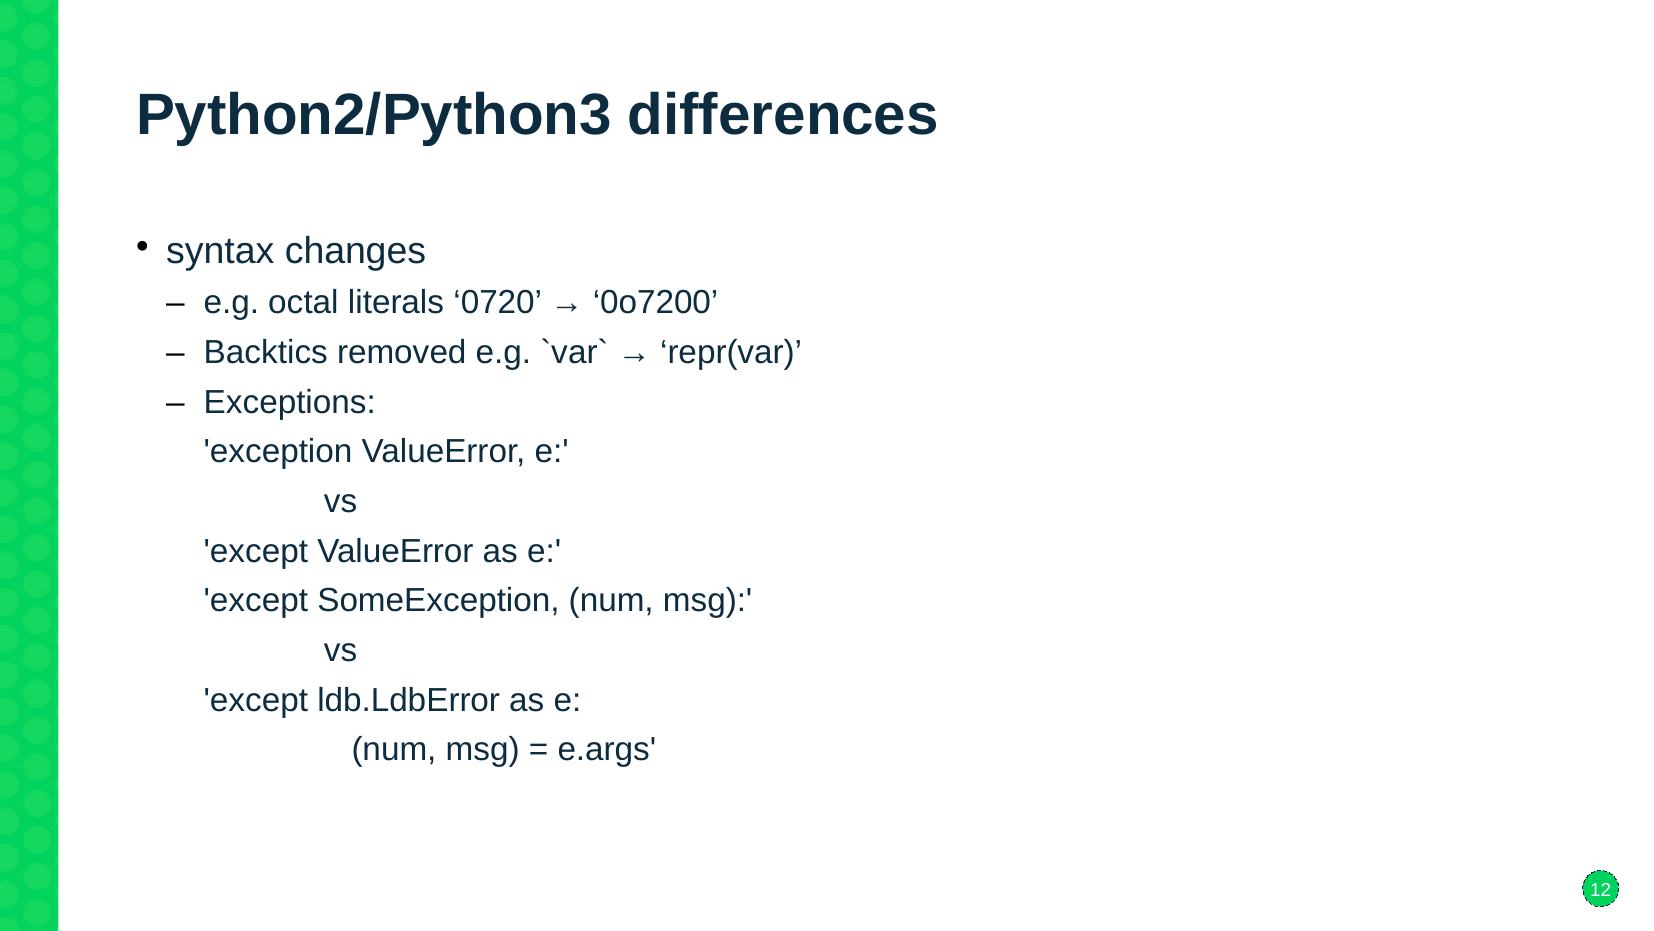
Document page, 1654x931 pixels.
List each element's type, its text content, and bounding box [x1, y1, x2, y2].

title Python2/Python3 differences [121, 37, 1531, 193]
list syntax changes e.g. octal literals ‘0720’ → ‘0o7200’ Backtics removed e.g. `var` → ‘repr(var)’ Exceptions: 'exception ValueError, e:' vs 'except ValueError as e:' 'except SomeException, (num, msg):' vs 'except ldb.LdbError as e: (num, msg) = e.args' [121, 217, 1531, 825]
picture [0, 0, 76, 931]
